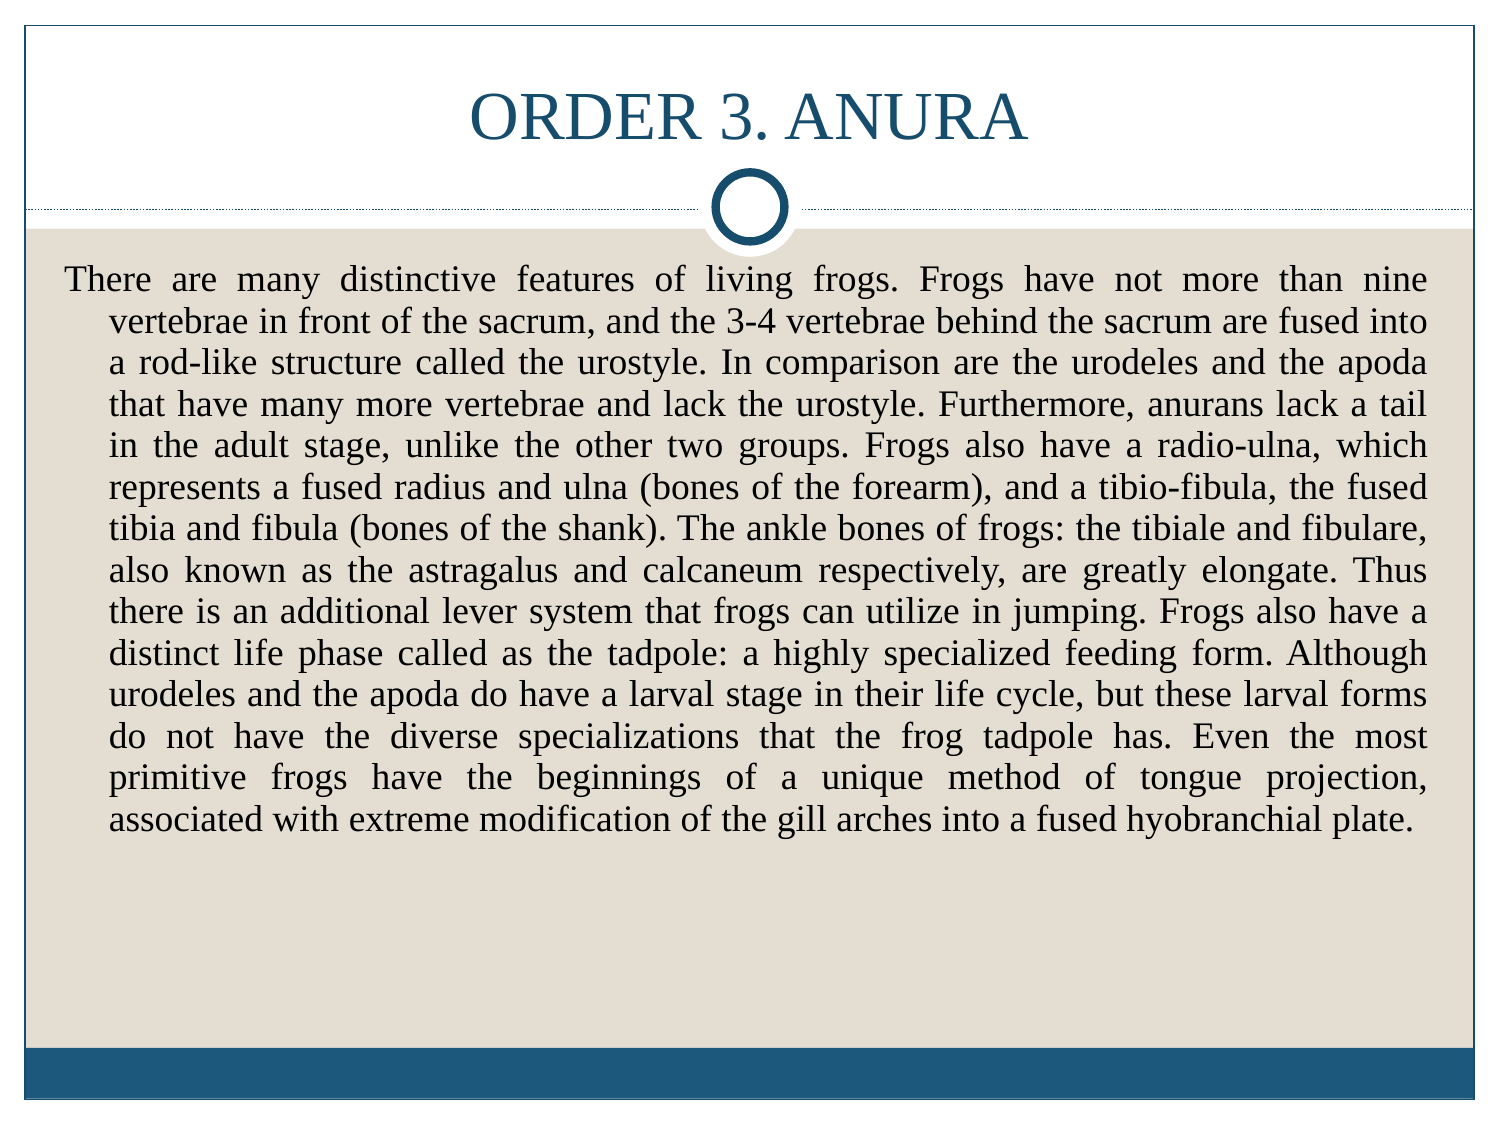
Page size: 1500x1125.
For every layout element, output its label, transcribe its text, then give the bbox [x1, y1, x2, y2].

title ORDER 3. ANURA [49, 37, 1450, 162]
list There are many distinctive features of living frogs. Frogs have not more than nine vertebrae in front of the sacrum, and the 3-4 vertebrae behind the sacrum are fused into a rod-like structure called the urostyle. In comparison are the urodeles and the apoda that have many more vertebrae and lack the urostyle. Furthermore, anurans lack a tail in the adult stage, unlike the other two groups. Frogs also have a radio-ulna, which represents a fused radius and ulna (bones of the forearm), and a tibio-fibula, the fused tibia and fibula (bones of the shank). The ankle bones of frogs: the tibiale and fibulare, also known as the astragalus and calcaneum respectively, are greatly elongate. Thus there is an additional lever system that frogs can utilize in jumping. Frogs also have a distinct life phase called as the tadpole: a highly specialized feeding form. Although urodeles and the apoda do have a larval stage in their life cycle, but these larval forms do not have the diverse specializations that the frog tadpole has. Even the most primitive frogs have the beginnings of a unique method of tongue projection, associated with extreme modification of the gill arches into a fused hyobranchial plate. [49, 250, 1445, 1125]
